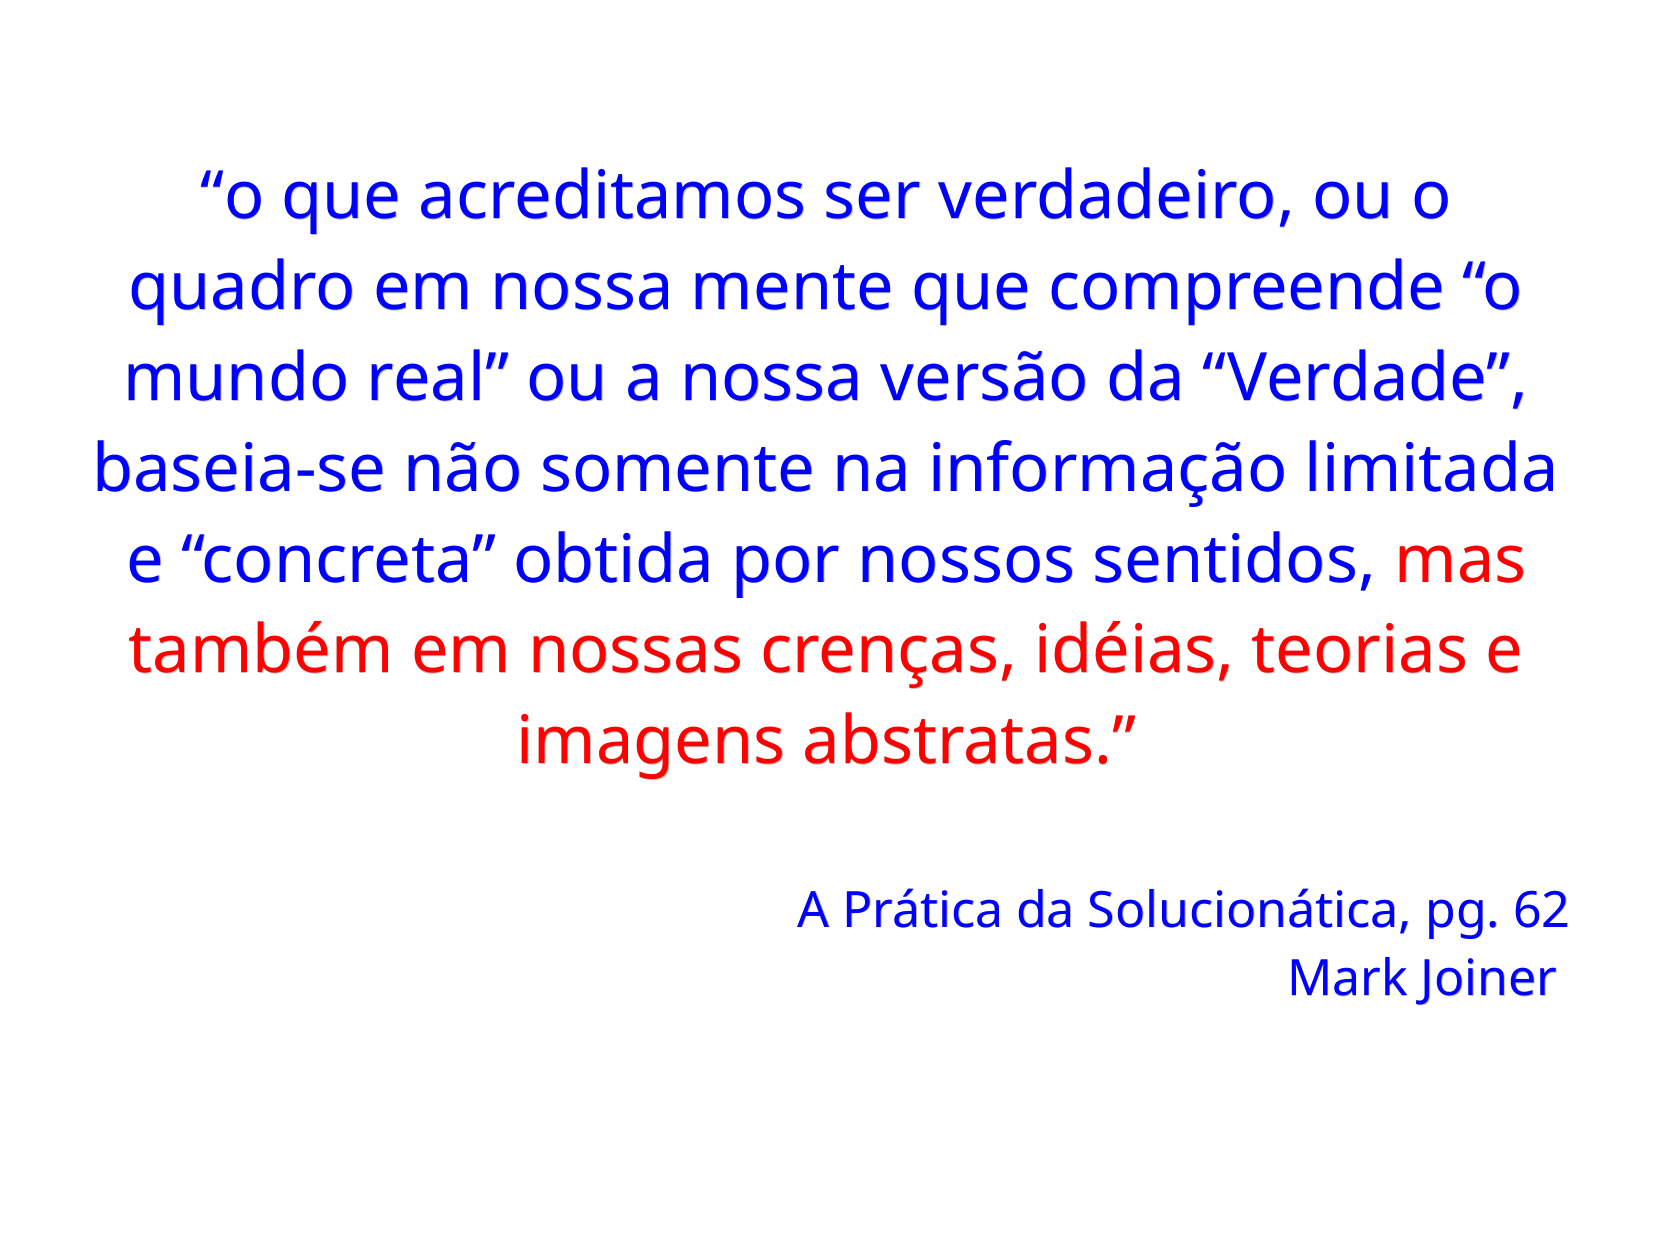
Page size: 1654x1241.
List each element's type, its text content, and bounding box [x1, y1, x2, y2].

subtitle “o que acreditamos ser verdadeiro, ou o quadro em nossa mente que compreende “o mundo real” ou a nossa versão da “Verdade”, baseia-se não somente na informação limitada e “concreta” obtida por nossos sentidos, mas também em nossas crenças, idéias, teorias e imagens abstratas.” A Prática da Solucionática, pg. 62 Mark Joiner [82, 56, 1571, 1102]
